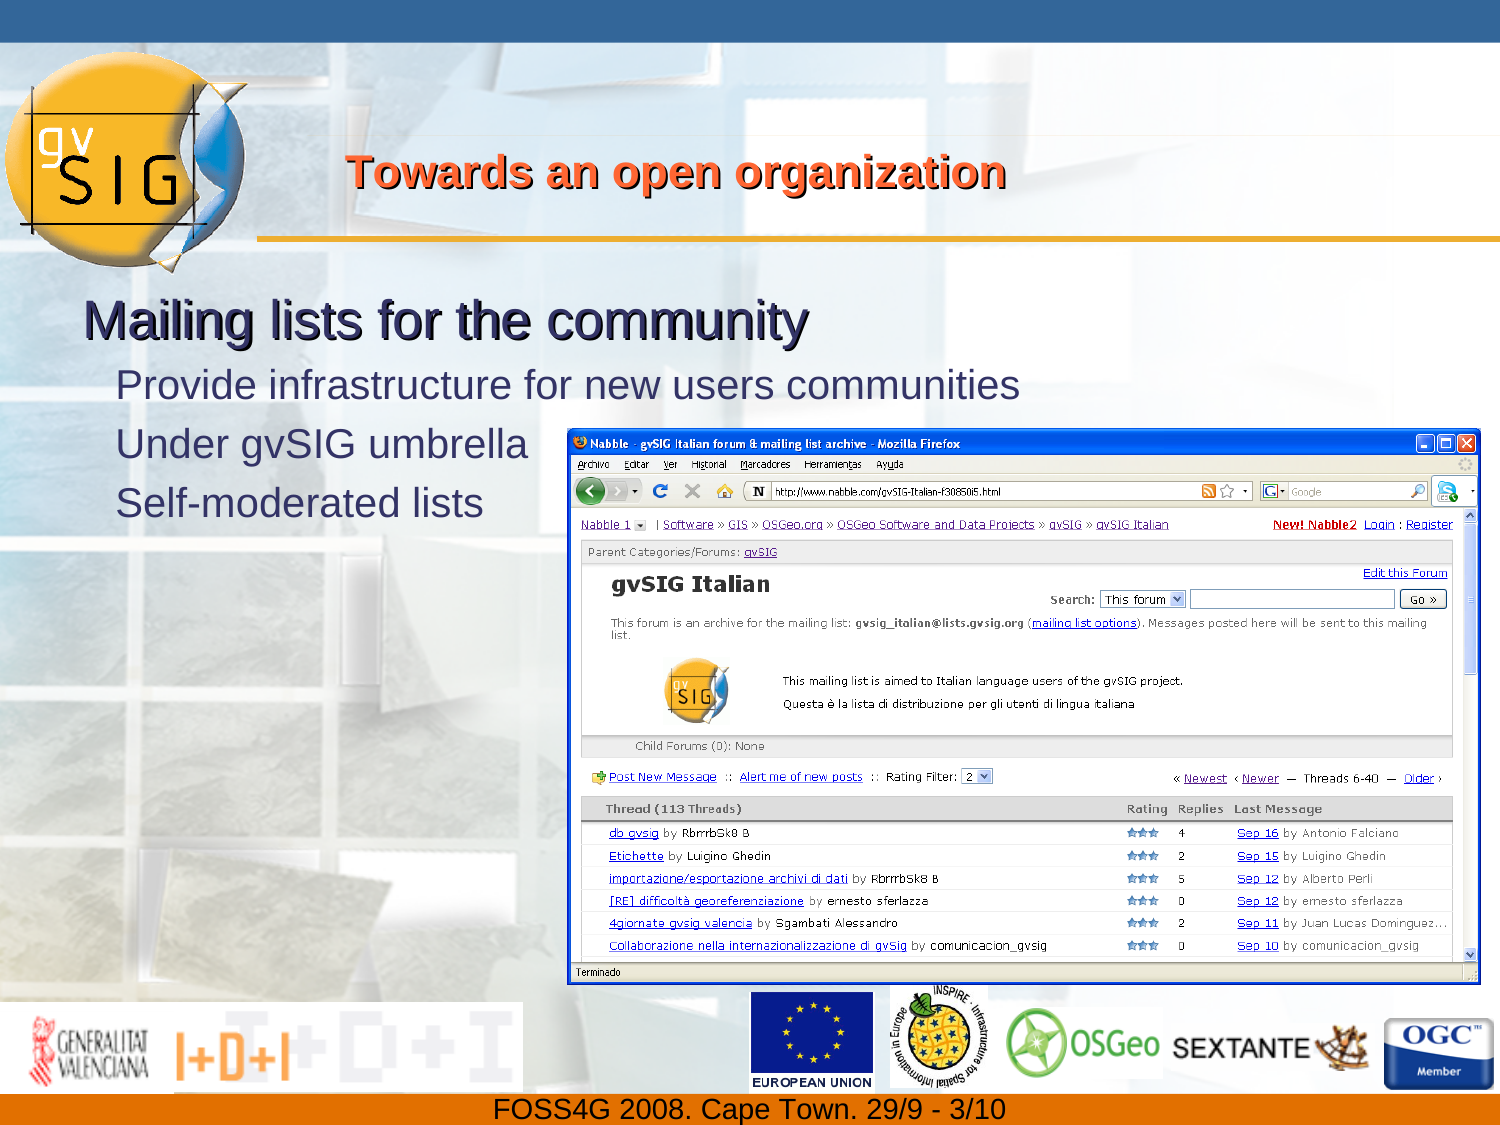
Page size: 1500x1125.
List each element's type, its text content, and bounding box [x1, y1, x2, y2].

text_box Towards an open organization [344, 148, 1008, 201]
picture [1003, 1007, 1163, 1079]
picture [567, 428, 1481, 1088]
picture [0, 49, 250, 276]
picture [0, 1002, 523, 1094]
picture [1171, 1023, 1375, 1071]
picture [1384, 1018, 1494, 1090]
picture [749, 992, 875, 1093]
list Mailing lists for the community Provide infrastructure for new users communities Under gvSIG umbrella Self-moderated lists [82, 294, 1170, 534]
